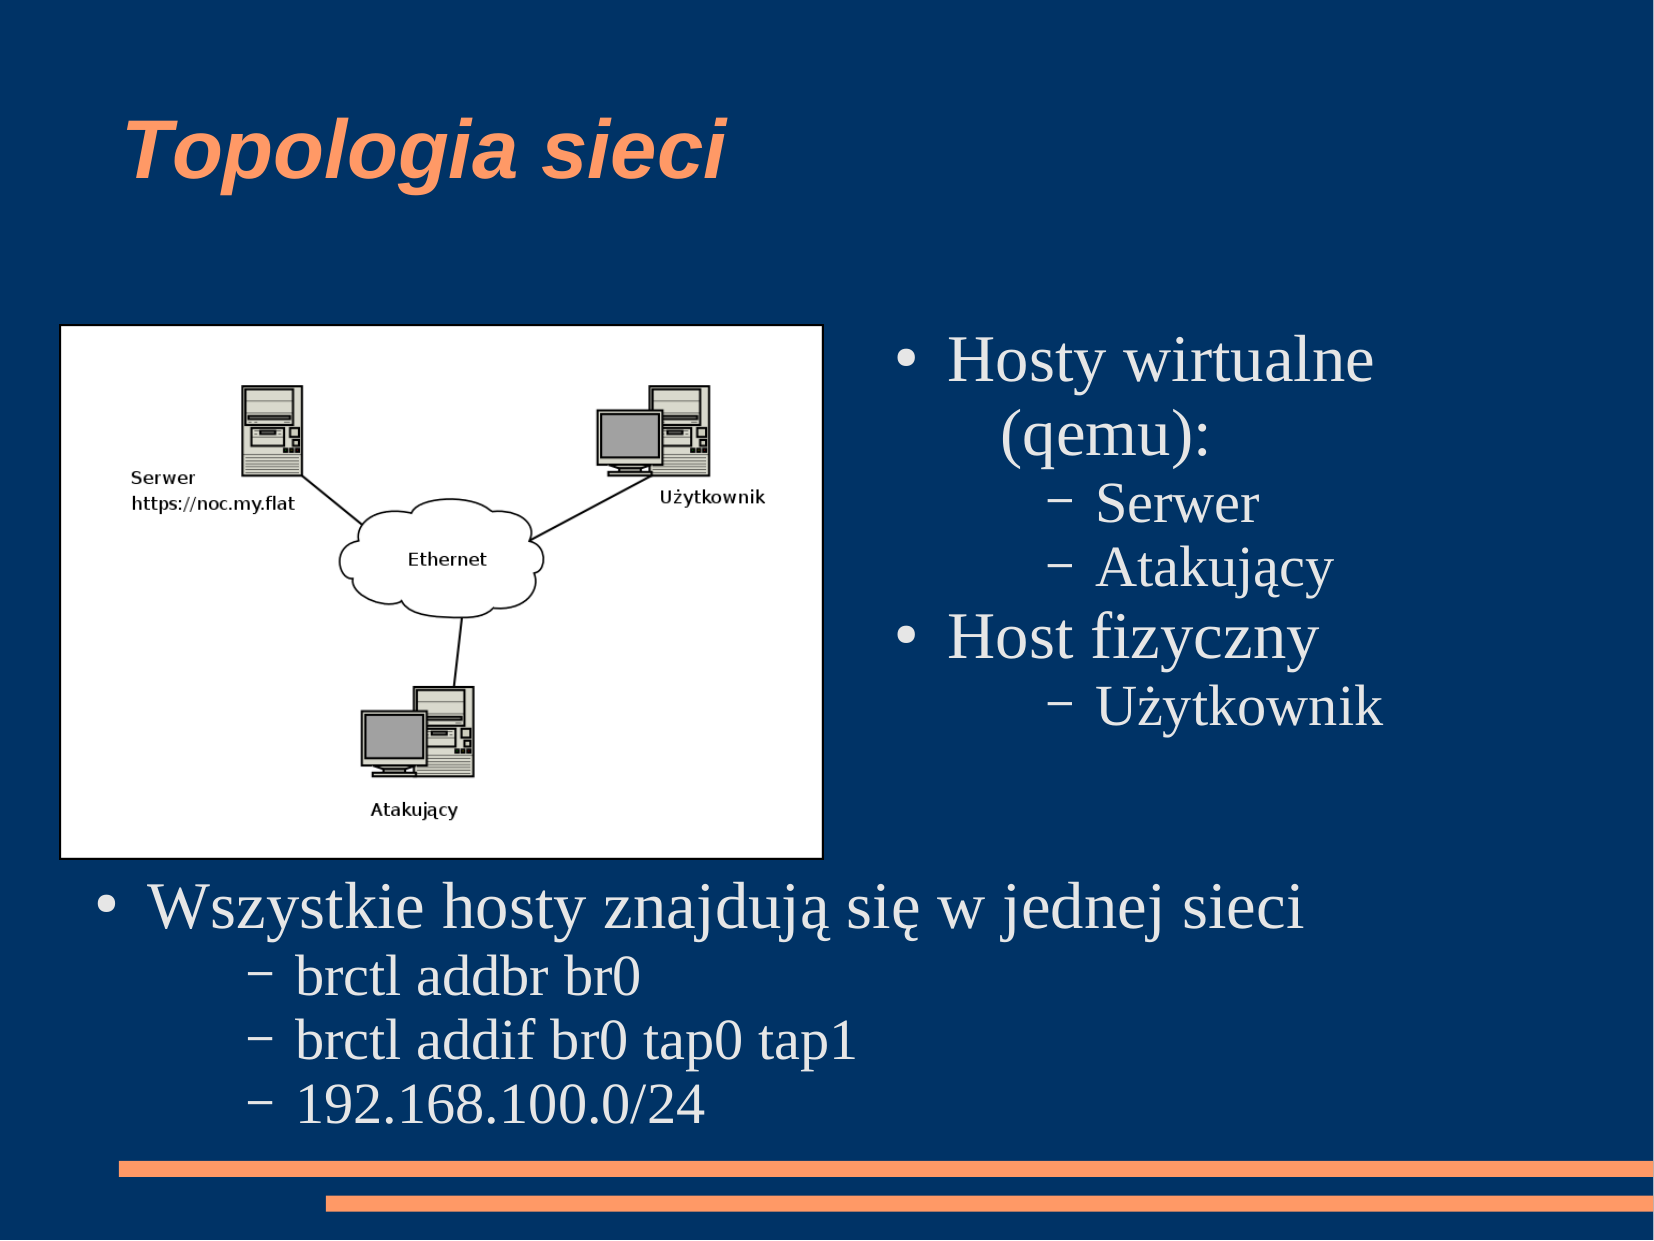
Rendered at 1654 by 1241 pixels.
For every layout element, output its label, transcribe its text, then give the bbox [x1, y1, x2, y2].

list Hosty wirtualne (qemu): Serwer Atakujący Host fizyczny Użytkownik [858, 322, 1562, 1133]
list Wszystkie hosty znajdują się w jednej sieci brctl addbr br0 brctl addif br0 tap0 tap1 192.168.100.0/24 [59, 868, 1536, 1165]
title Topologia sieci [121, 46, 1534, 254]
picture [59, 324, 824, 860]
